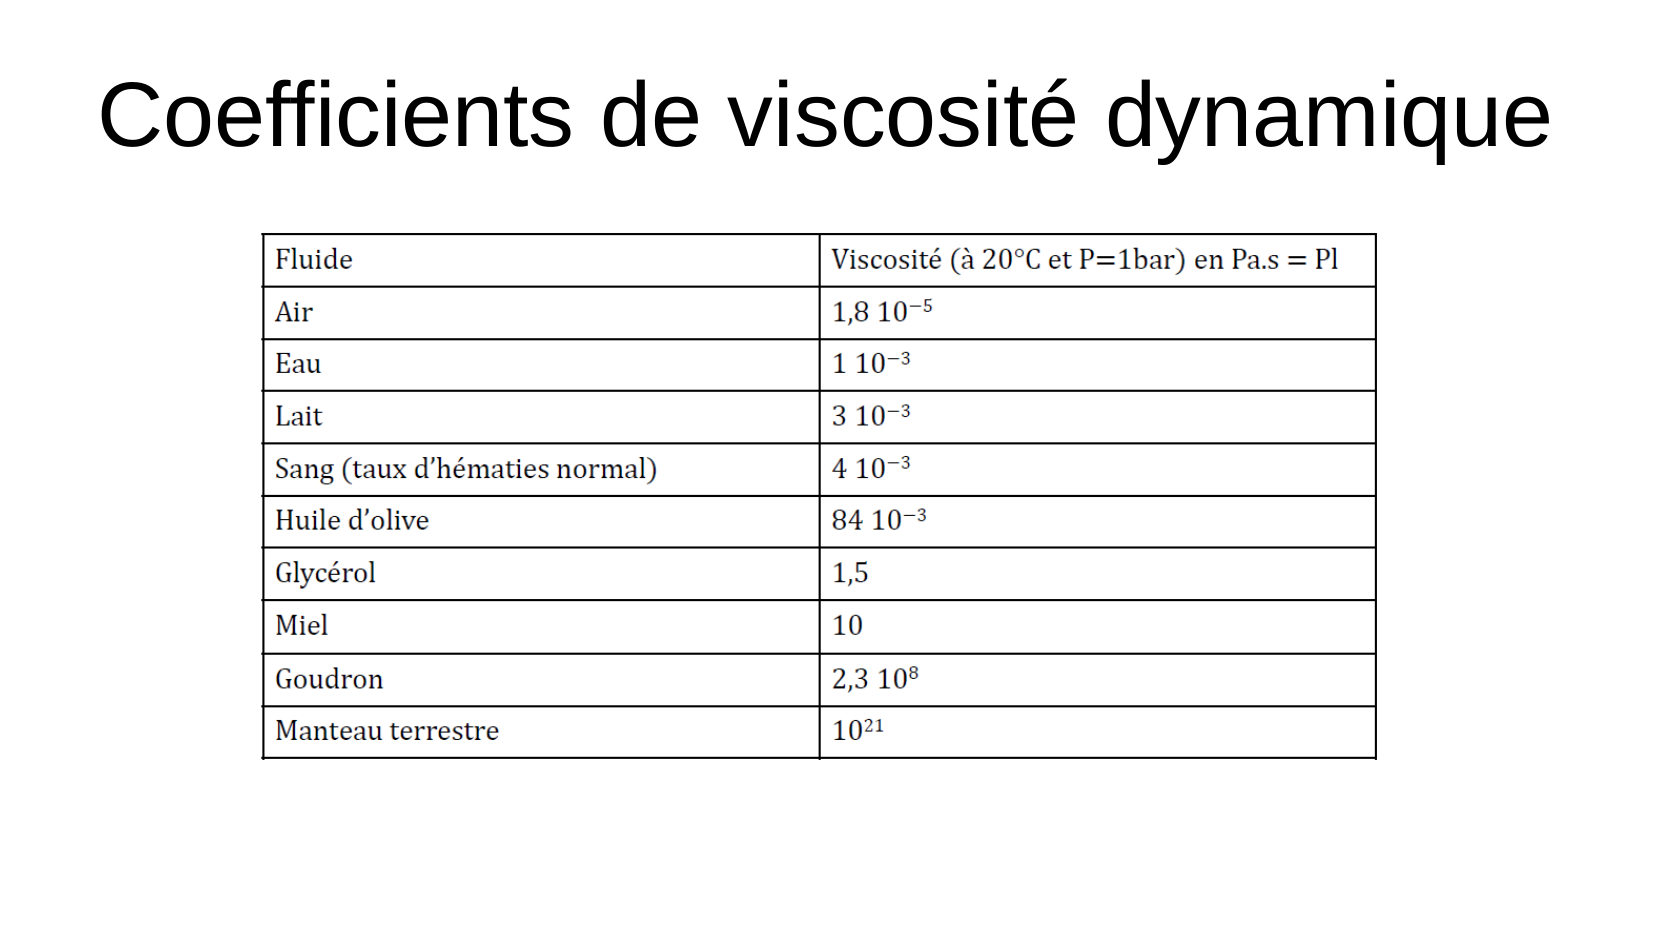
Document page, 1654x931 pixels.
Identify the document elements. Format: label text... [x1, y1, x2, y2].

picture [234, 212, 1418, 801]
title Coefficients de viscosité dynamique [82, 37, 1571, 193]
